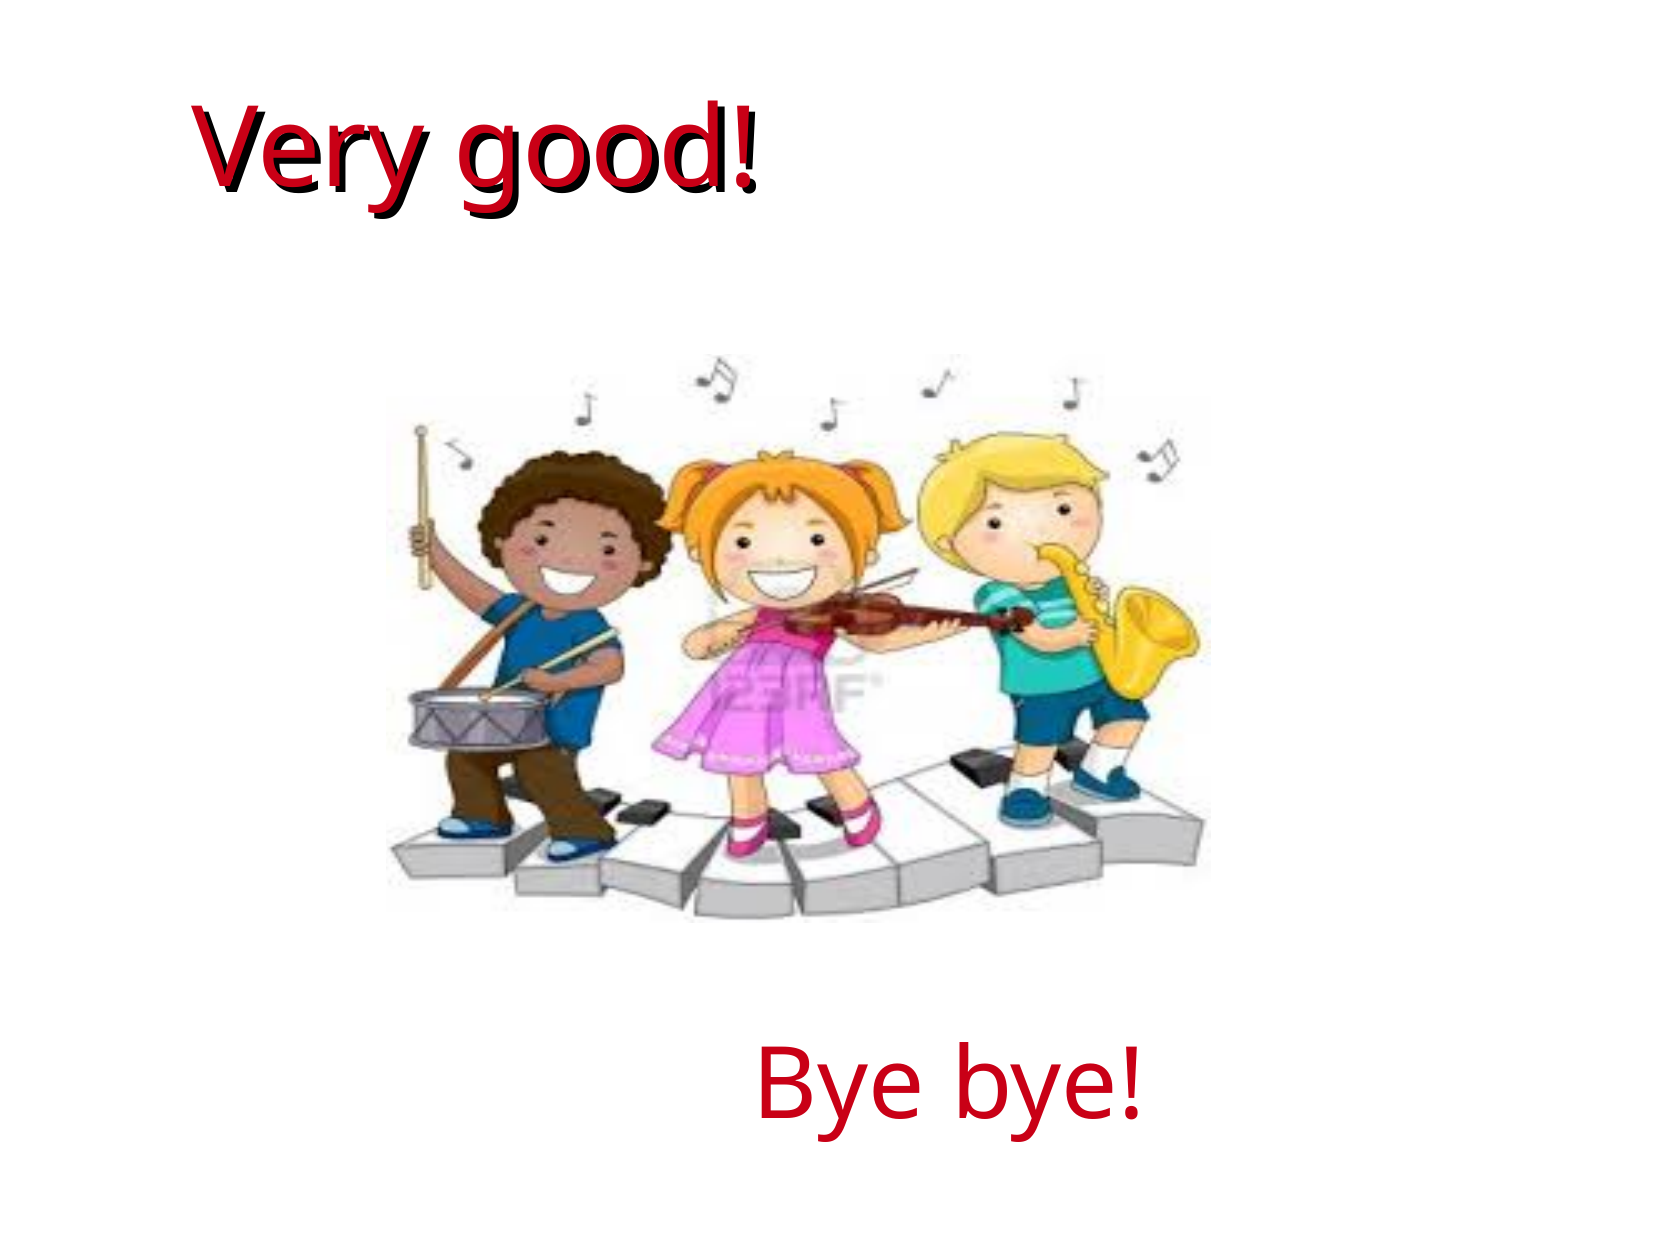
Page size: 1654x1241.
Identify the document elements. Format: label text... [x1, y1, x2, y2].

text_box Very good! [177, 59, 975, 220]
picture [386, 354, 1211, 923]
text_box Bye bye! [738, 1003, 1418, 1149]
